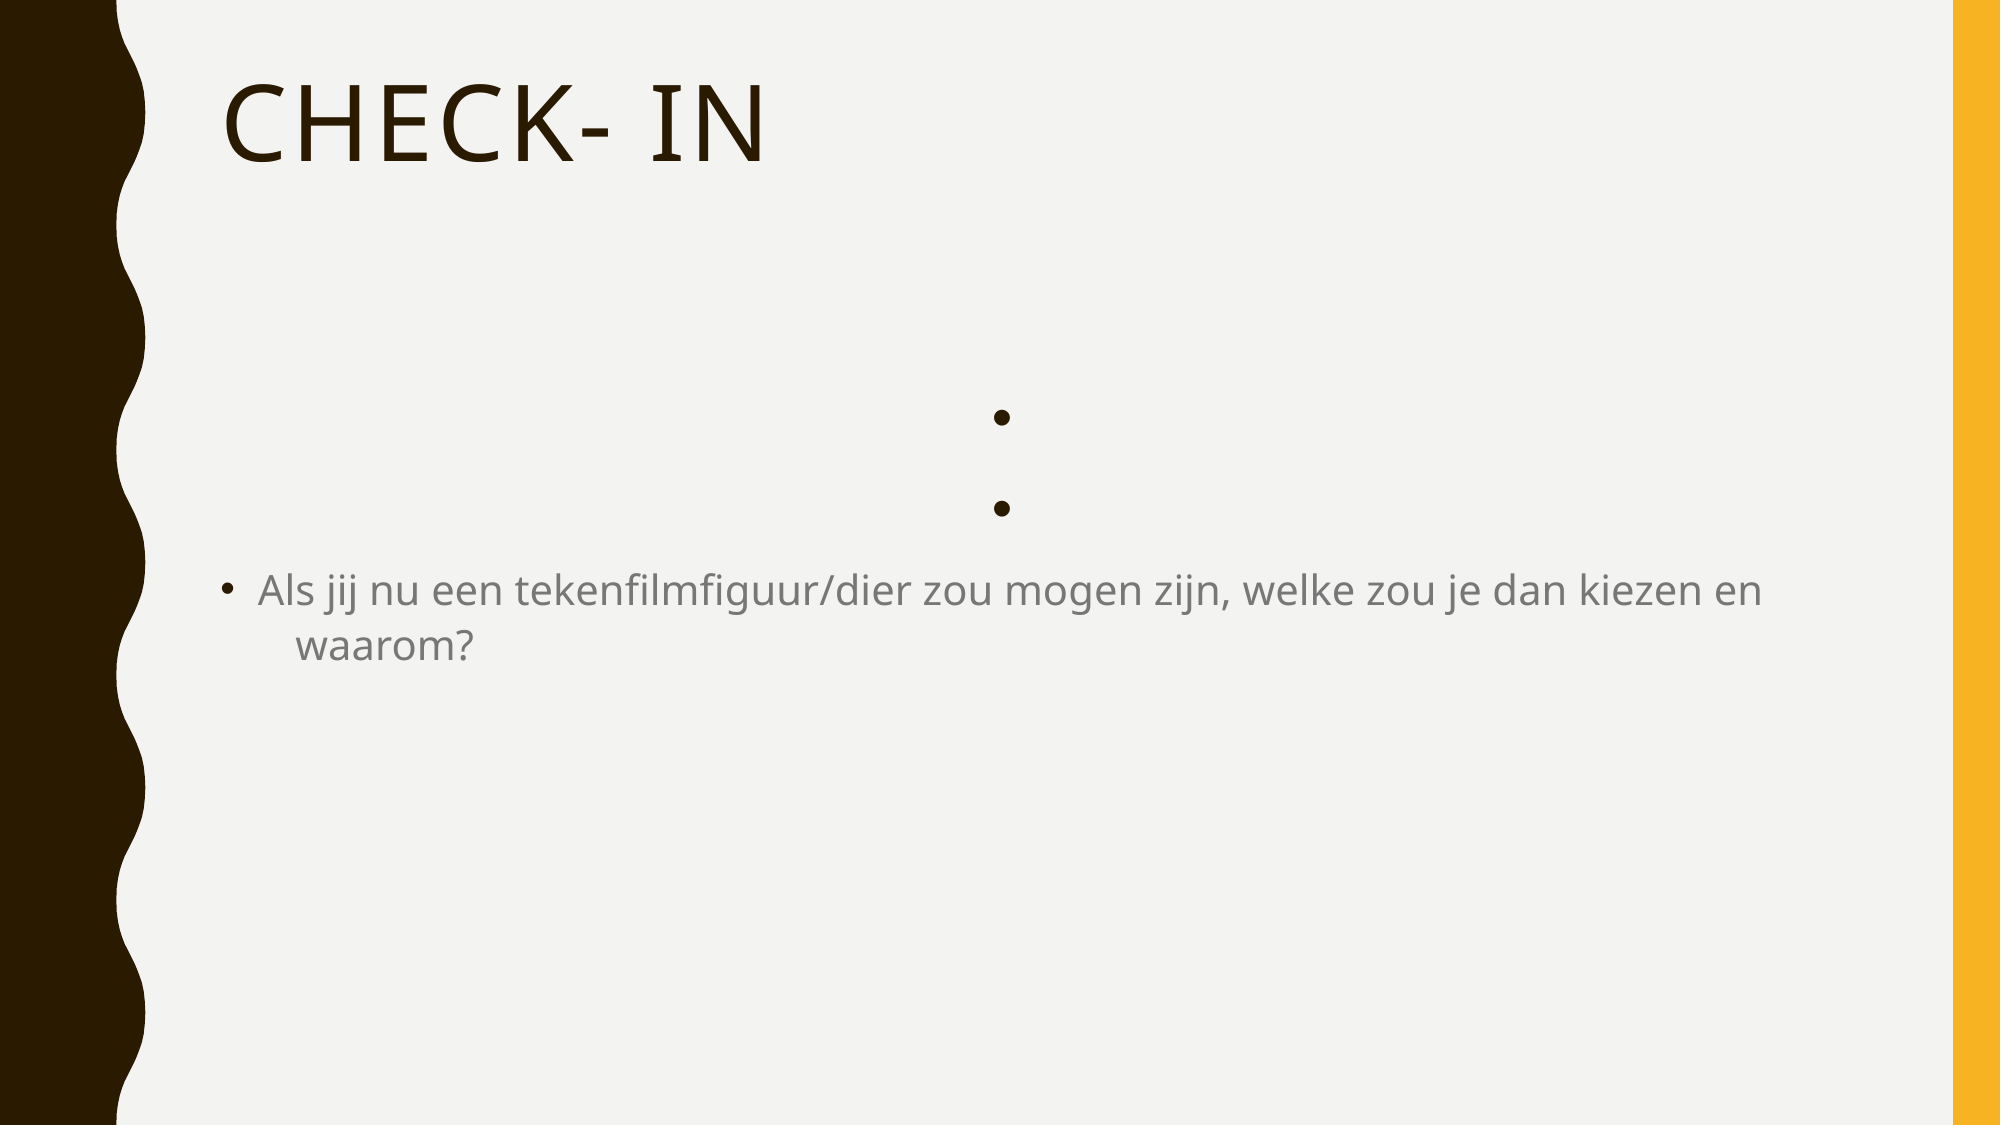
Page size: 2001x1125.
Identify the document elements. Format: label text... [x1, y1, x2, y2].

title Check- in [205, 62, 1876, 308]
list Als jij nu een tekenfilmfiguur/dier zou mogen zijn, welke zou je dan kiezen en waarom? [205, 375, 1876, 965]
